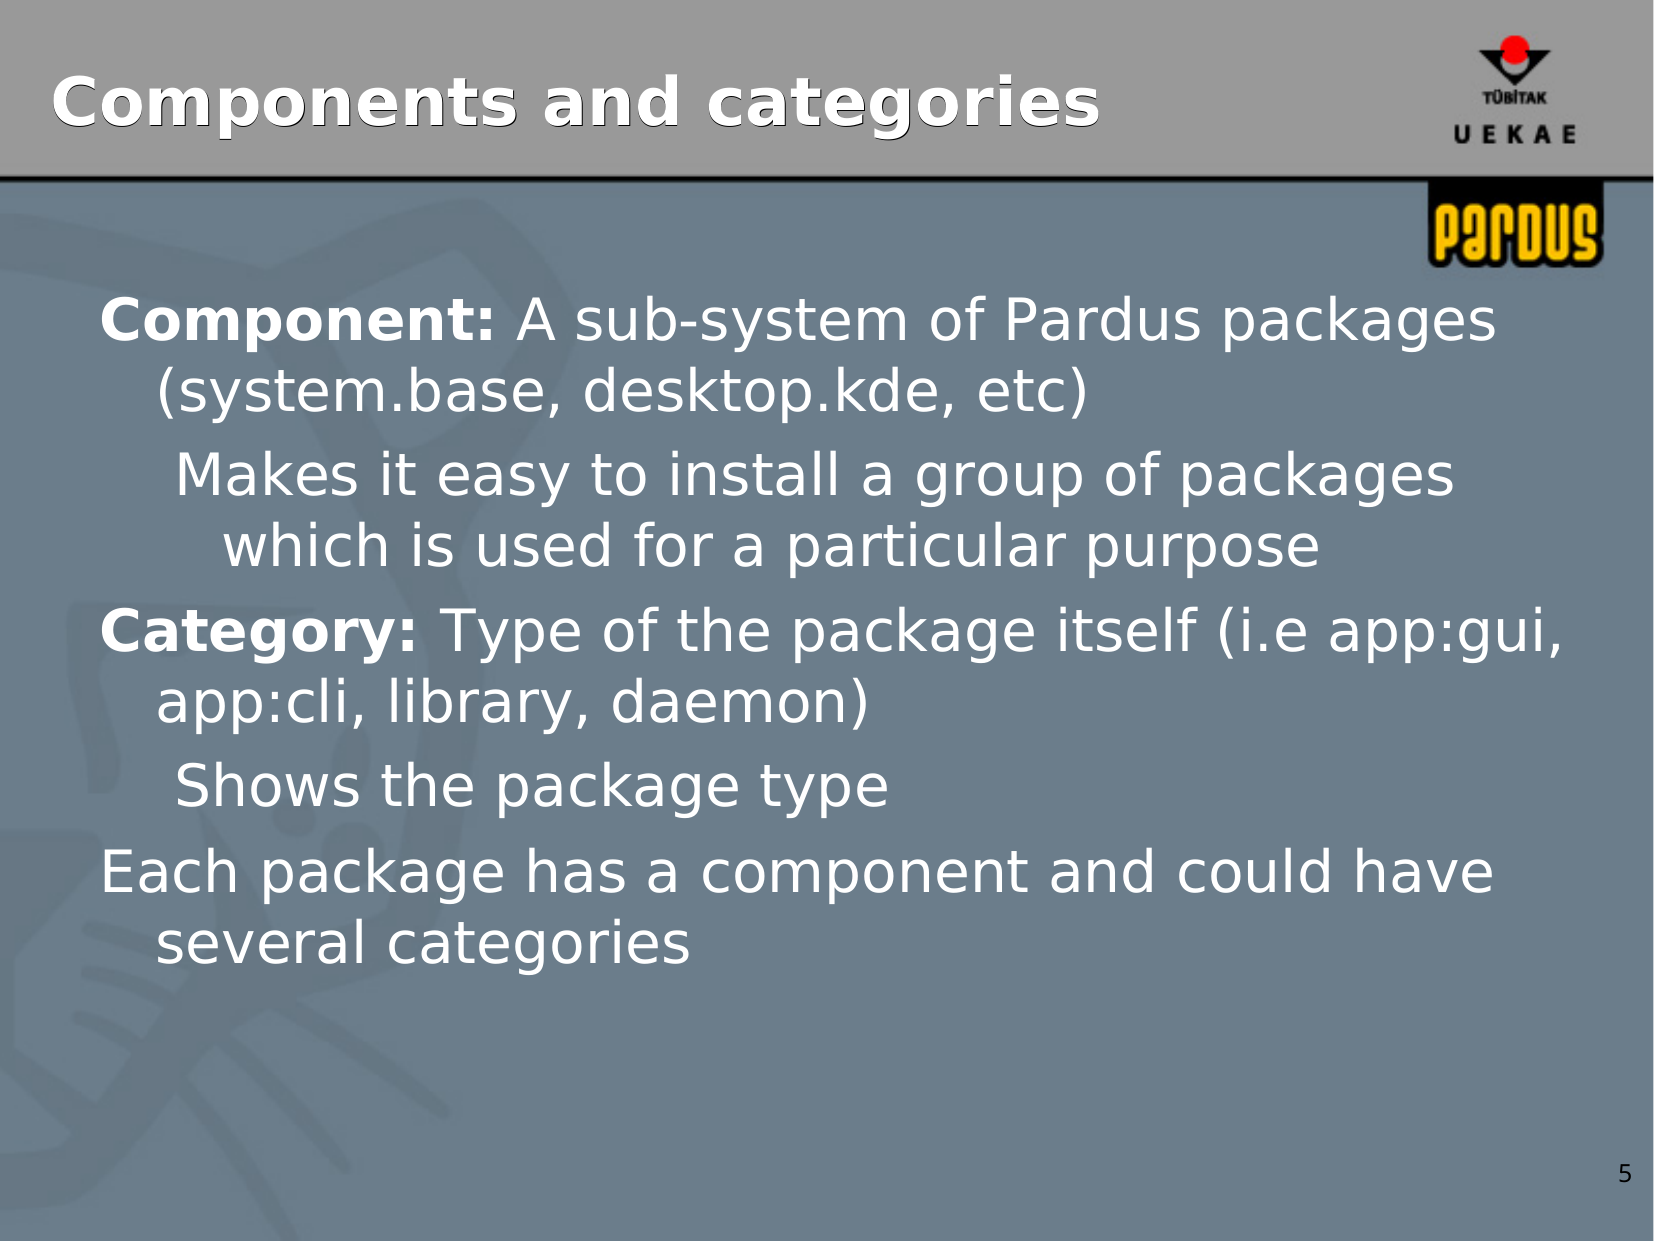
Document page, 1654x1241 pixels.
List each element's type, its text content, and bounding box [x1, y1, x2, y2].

picture [0, 0, 1654, 1241]
list Component: A sub-system of Pardus packages (system.base, desktop.kde, etc) Makes it easy to install a group of packages which is used for a particular purpose Category: Type of the package itself (i.e app:gui, app:cli, library, daemon) Shows the package type Each package has a component and could have several categories [84, 275, 1595, 982]
title Components and categories [35, 43, 1449, 158]
